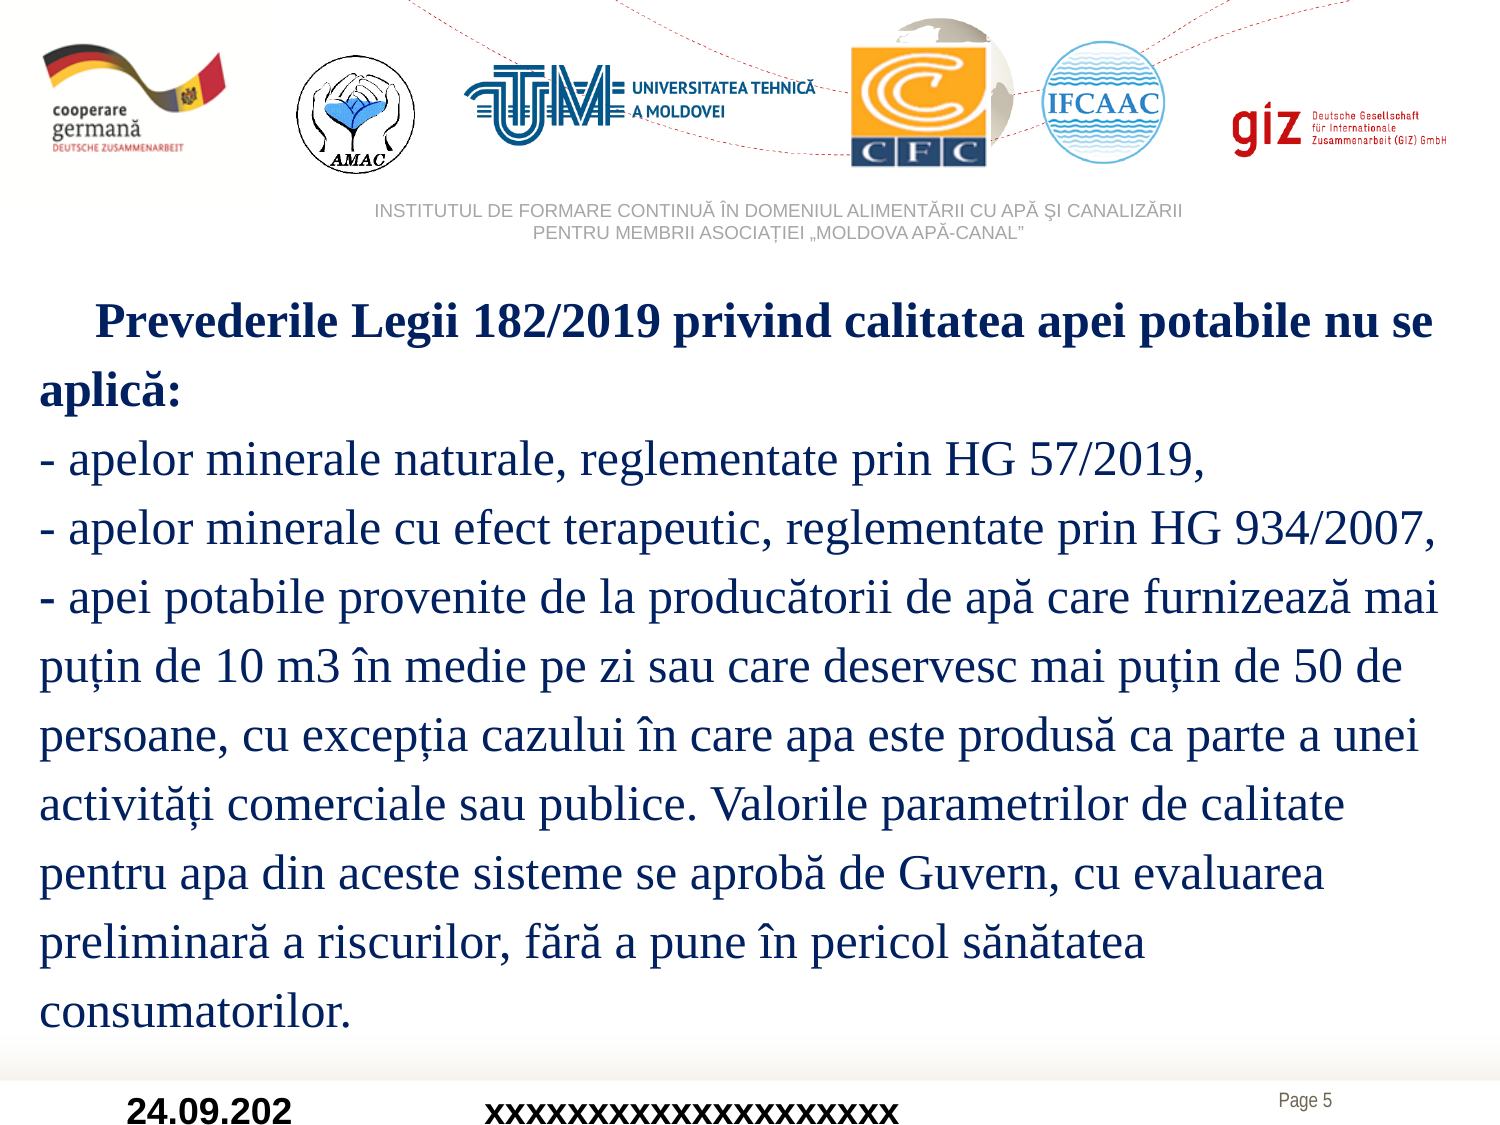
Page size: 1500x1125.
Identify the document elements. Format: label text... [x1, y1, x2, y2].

text_box INSTITUTUL DE FORMARE CONTINUĂ ÎN DOMENIUL ALIMENTĂRII CU APĂ ŞI CANALIZĂRII PENTRU MEMBRII ASOCIAȚIEI „MOLDOVA APĂ-CANAL” [190, 170, 1366, 251]
title Prevederile Legii 182/2019 privind calitatea apei potabile nu se aplică: - apelor minerale naturale, reglementate prin HG 57/2019, - apelor minerale cu efect terapeutic, reglementate prin HG 934/2007, - apei potabile provenite de la producătorii de apă care furnizează mai puțin de 10 m3 în medie pe zi sau care deservesc mai puțin de 50 de persoane, cu excepția cazului în care apa este produsă ca parte a unei activități comerciale sau publice. Valorile parametrilor de calitate pentru apa din aceste sisteme se aprobă de Guvern, cu evaluarea preliminară a riscurilor, fără a pune în pericol sănătatea consumatorilor. [24, 271, 1475, 996]
footer xxxxxxxxxxxxxxxxxxxx [469, 1079, 1031, 1120]
picture [0, 0, 1500, 206]
picture [0, 959, 1500, 1081]
slide_number 14.07.2021 [111, 1079, 324, 1120]
